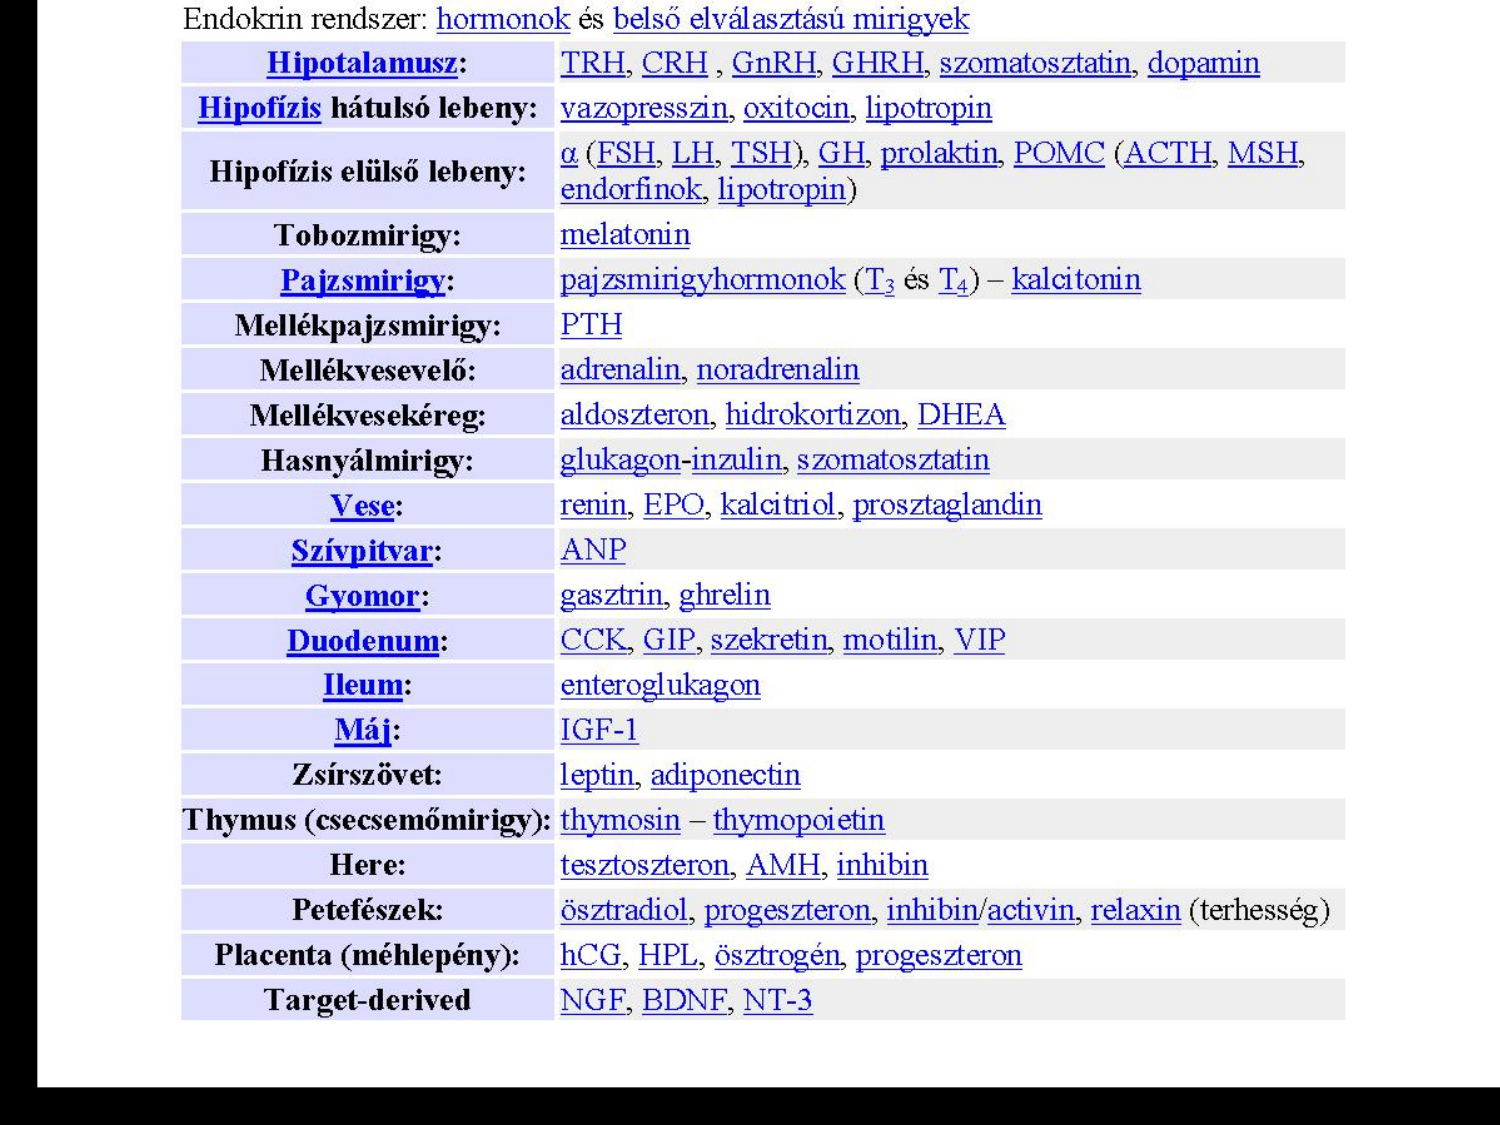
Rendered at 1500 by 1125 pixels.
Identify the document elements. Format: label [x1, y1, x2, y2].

picture [174, 0, 1353, 1064]
text_box [37, 0, 1500, 1088]
